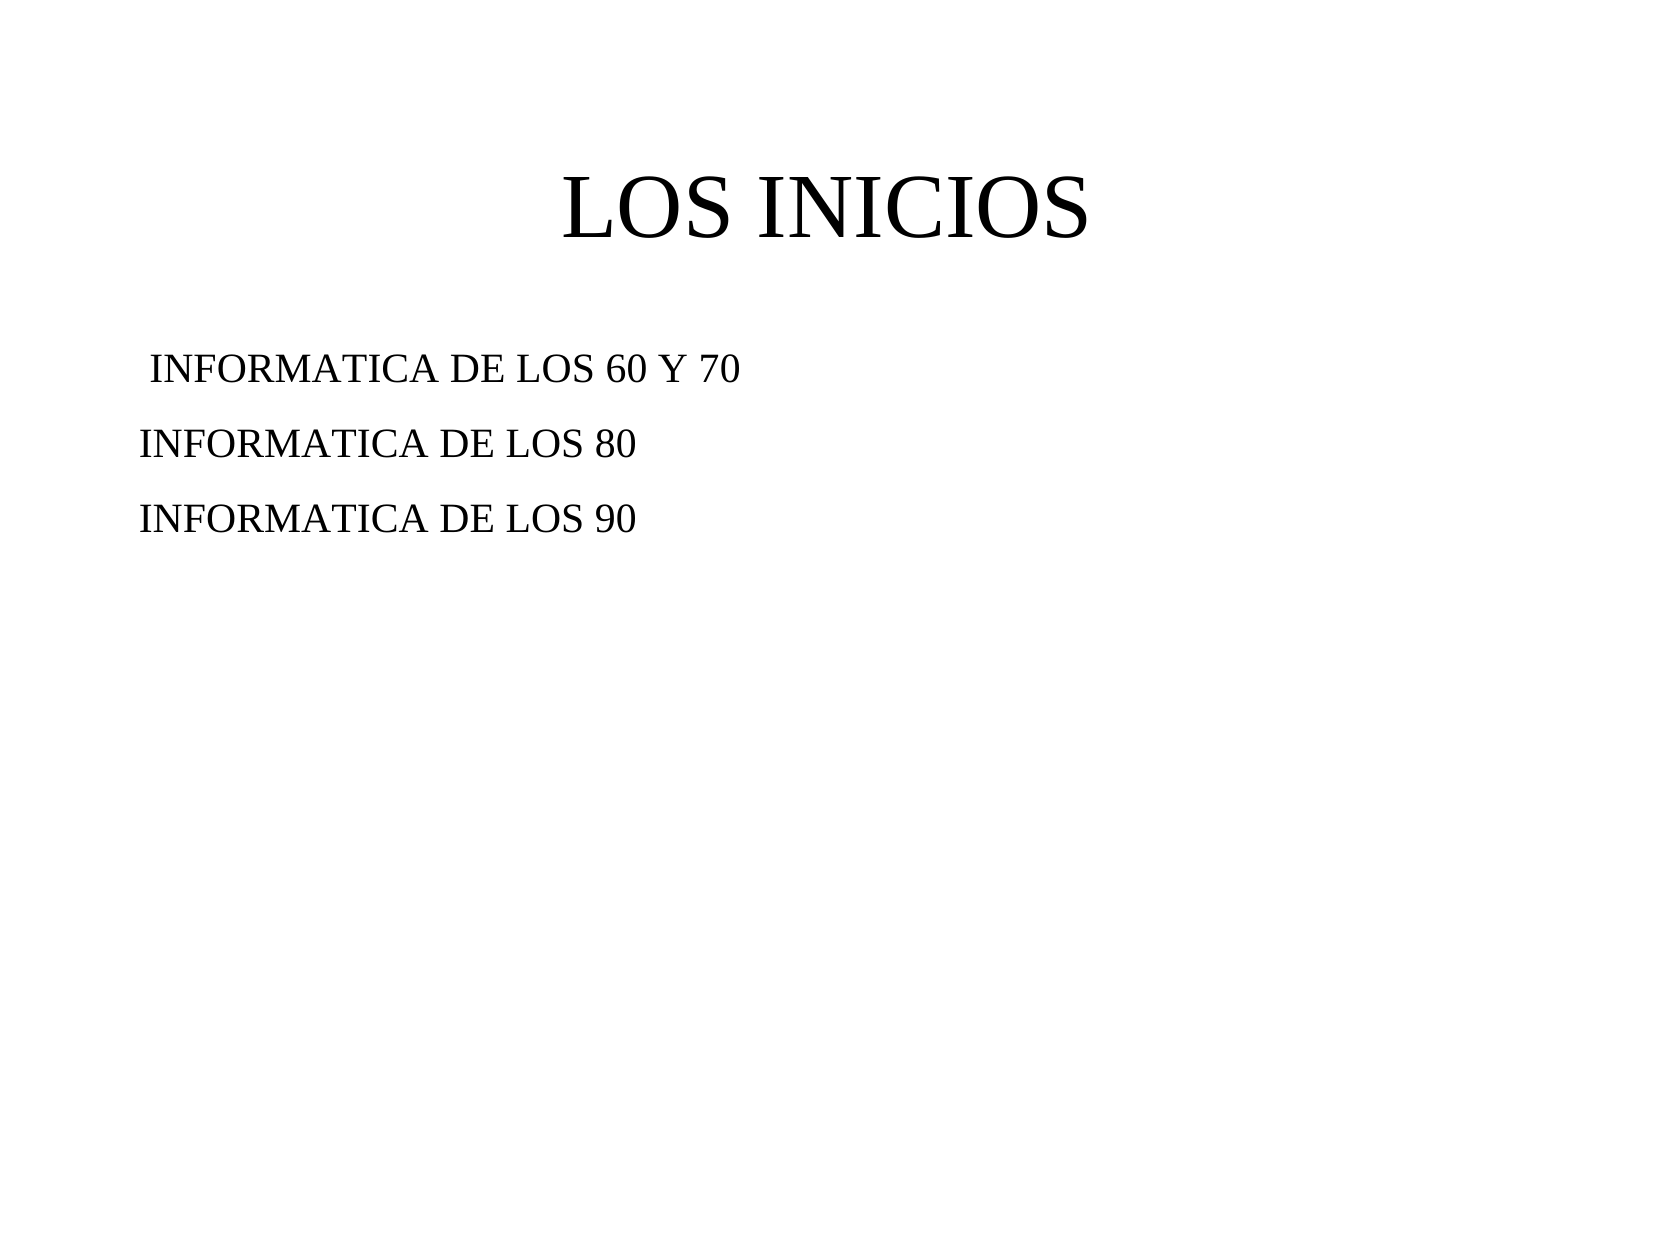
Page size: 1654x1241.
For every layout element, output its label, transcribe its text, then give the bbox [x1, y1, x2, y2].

list INFORMATICA DE LOS 60 Y 70 INFORMATICA DE LOS 80 INFORMATICA DE LOS 90 [121, 344, 1534, 1127]
title LOS INICIOS [121, 102, 1534, 311]
